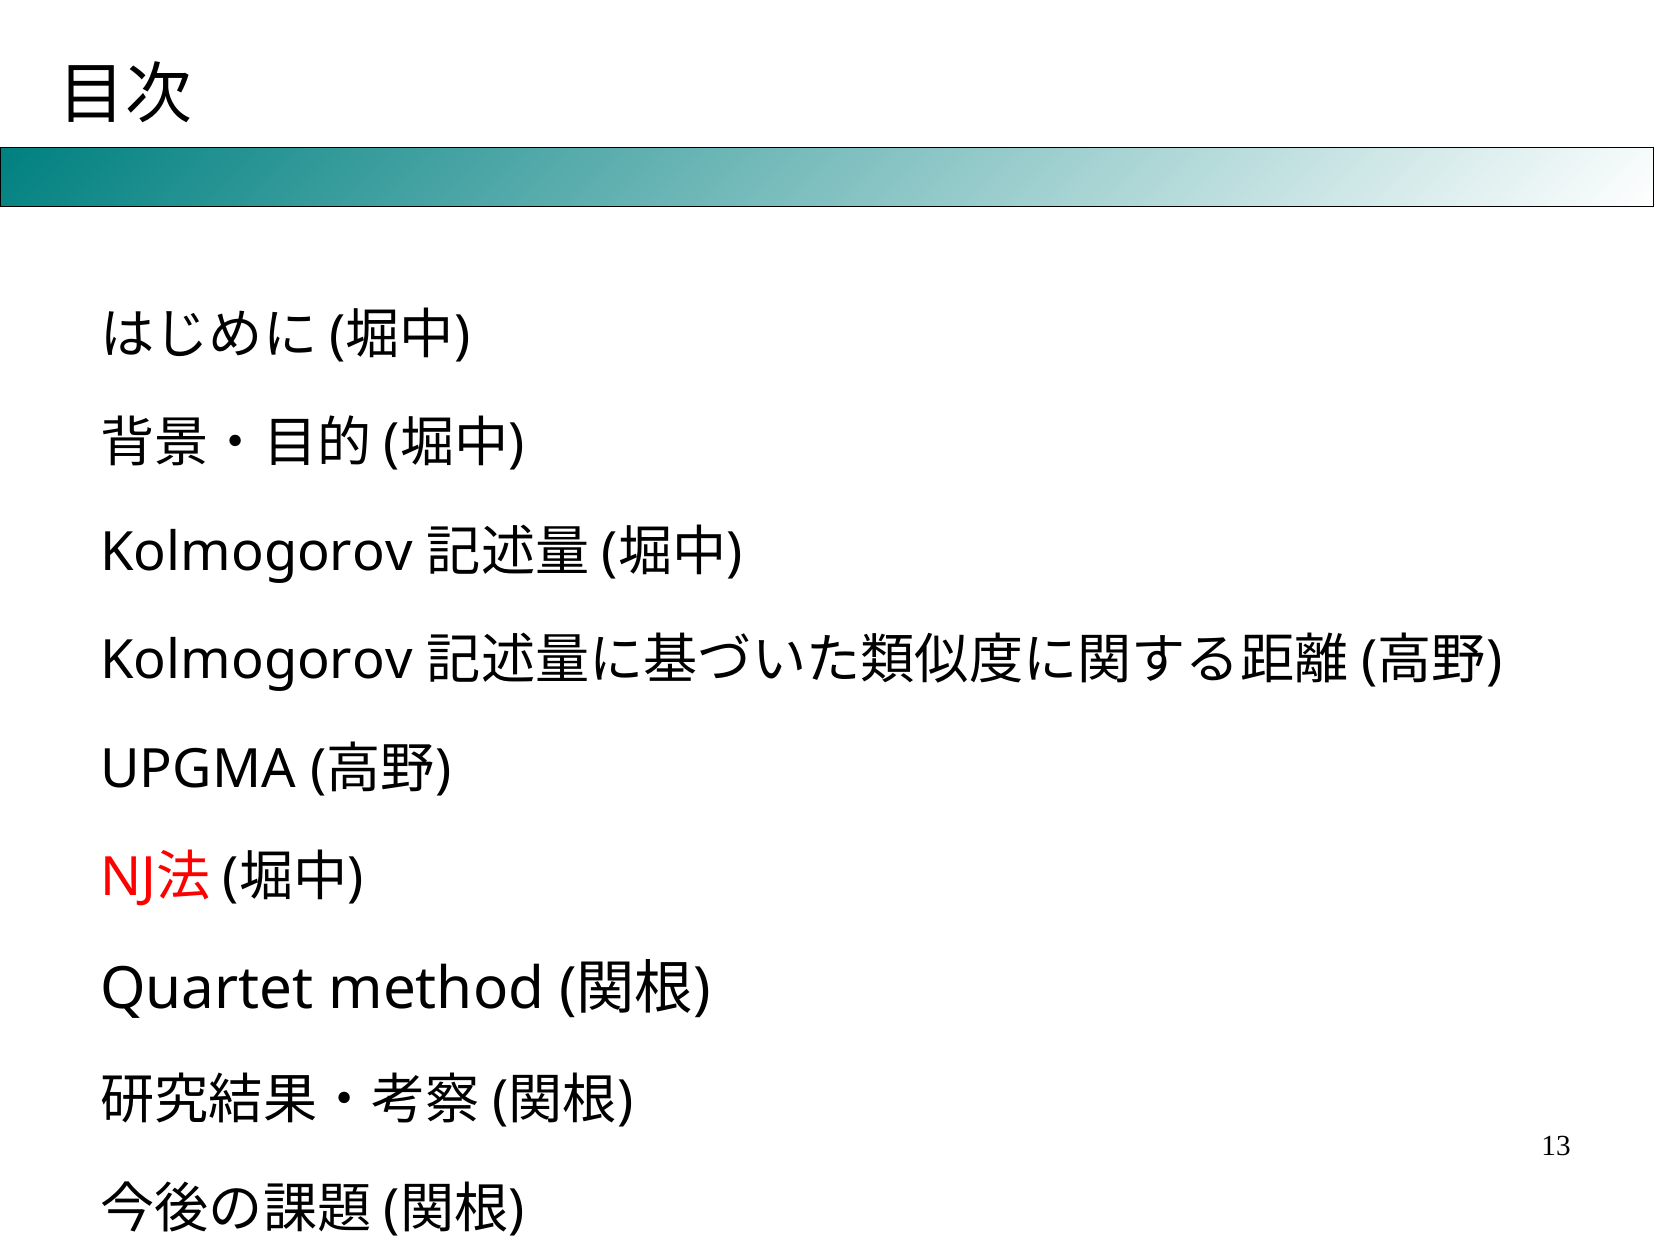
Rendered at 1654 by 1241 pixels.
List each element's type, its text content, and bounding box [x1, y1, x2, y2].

title 目次 [59, 29, 1548, 148]
list はじめに (堀中) 背景・目的 (堀中) Kolmogorov 記述量 (堀中) Kolmogorov 記述量に基づいた類似度に関する距離 (高野) UPGMA (高野) NJ法 (堀中) Quartet method (関根) 研究結果・考察 (関根) 今後の課題 (関根) [82, 290, 1571, 1109]
